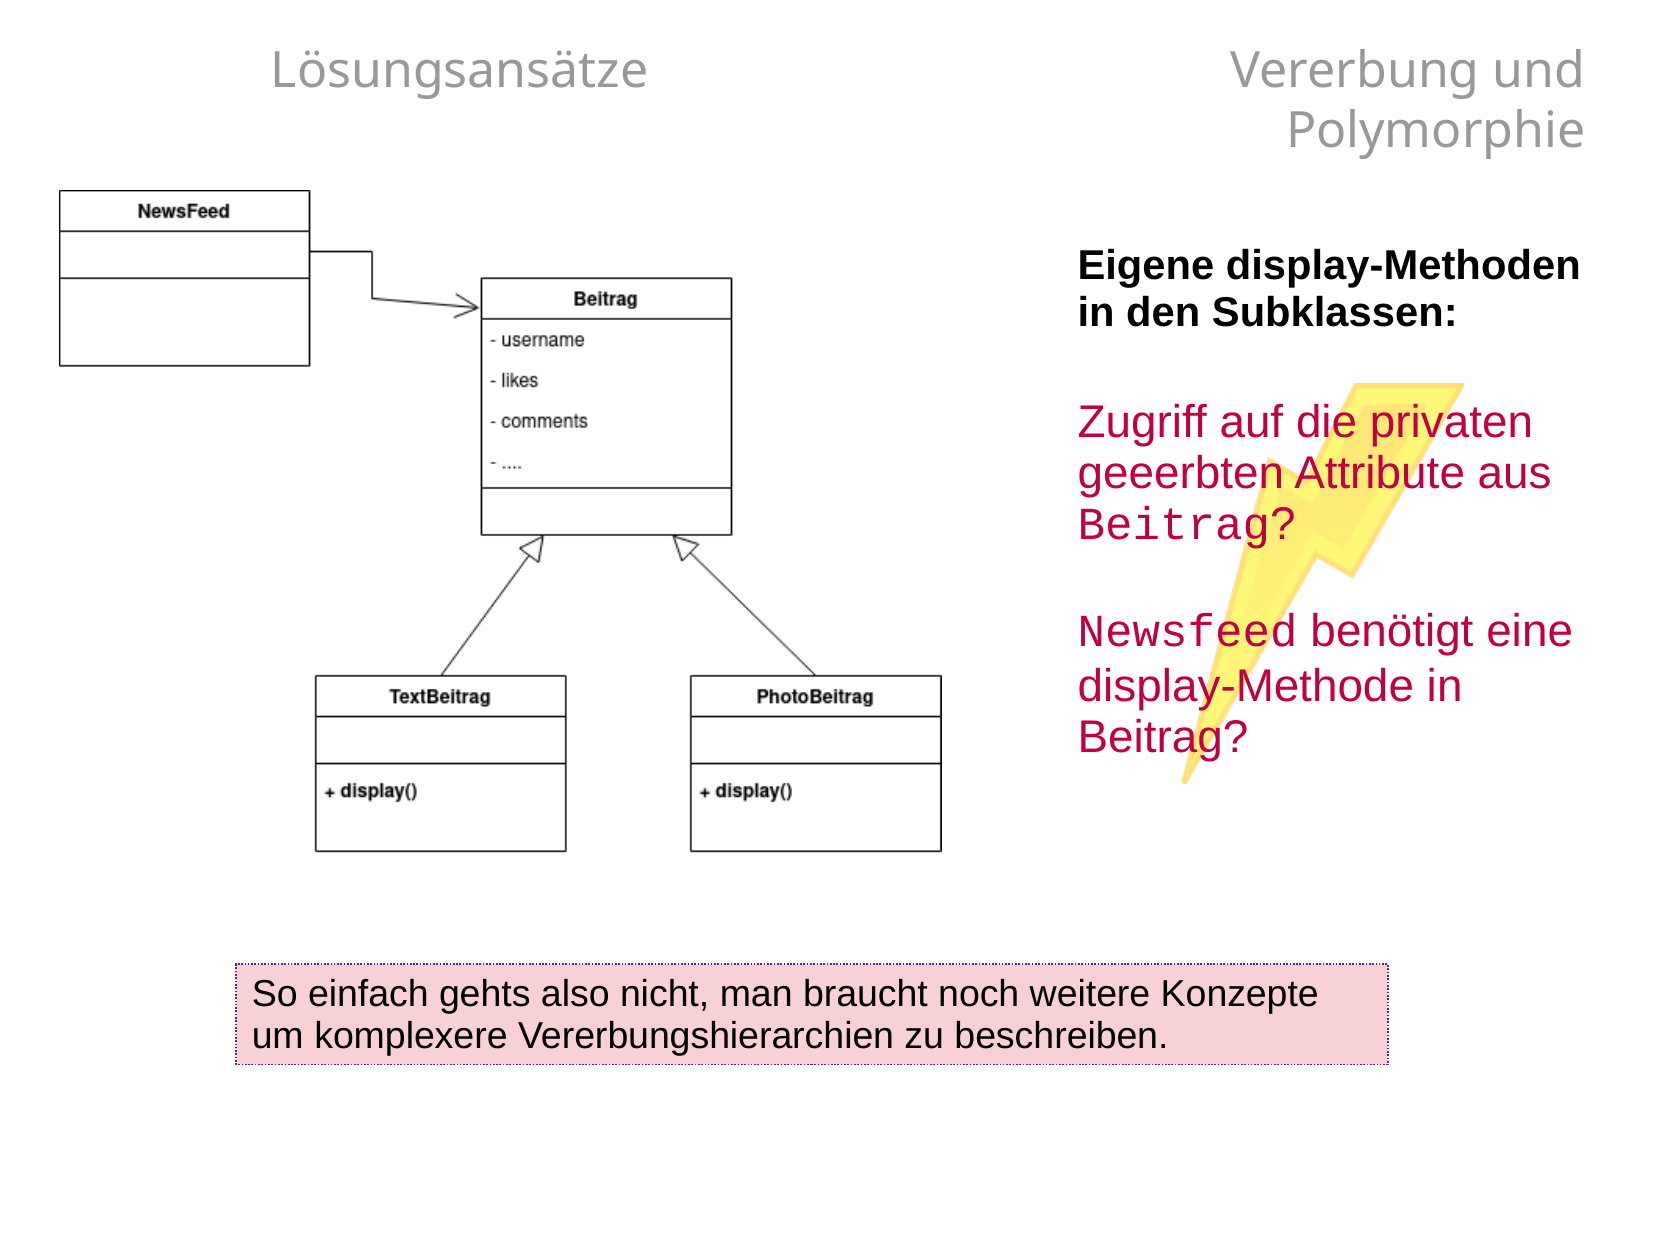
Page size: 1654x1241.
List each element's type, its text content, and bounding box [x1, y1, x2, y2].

text_box Lösungsansätze Vererbung und Polymorphie [59, 29, 1625, 119]
picture [59, 190, 942, 857]
text_box Eigene display-Methoden in den Subklassen: Zugriff auf die privaten geeerbten Attribute aus Beitrag? Newsfeed benötigt eine display-Methode in Beitrag? [1062, 234, 1625, 916]
text_box So einfach gehts also nicht, man braucht noch weitere Konzepte um komplexere Vererbungshierarchien zu beschreiben. [236, 964, 1388, 1065]
